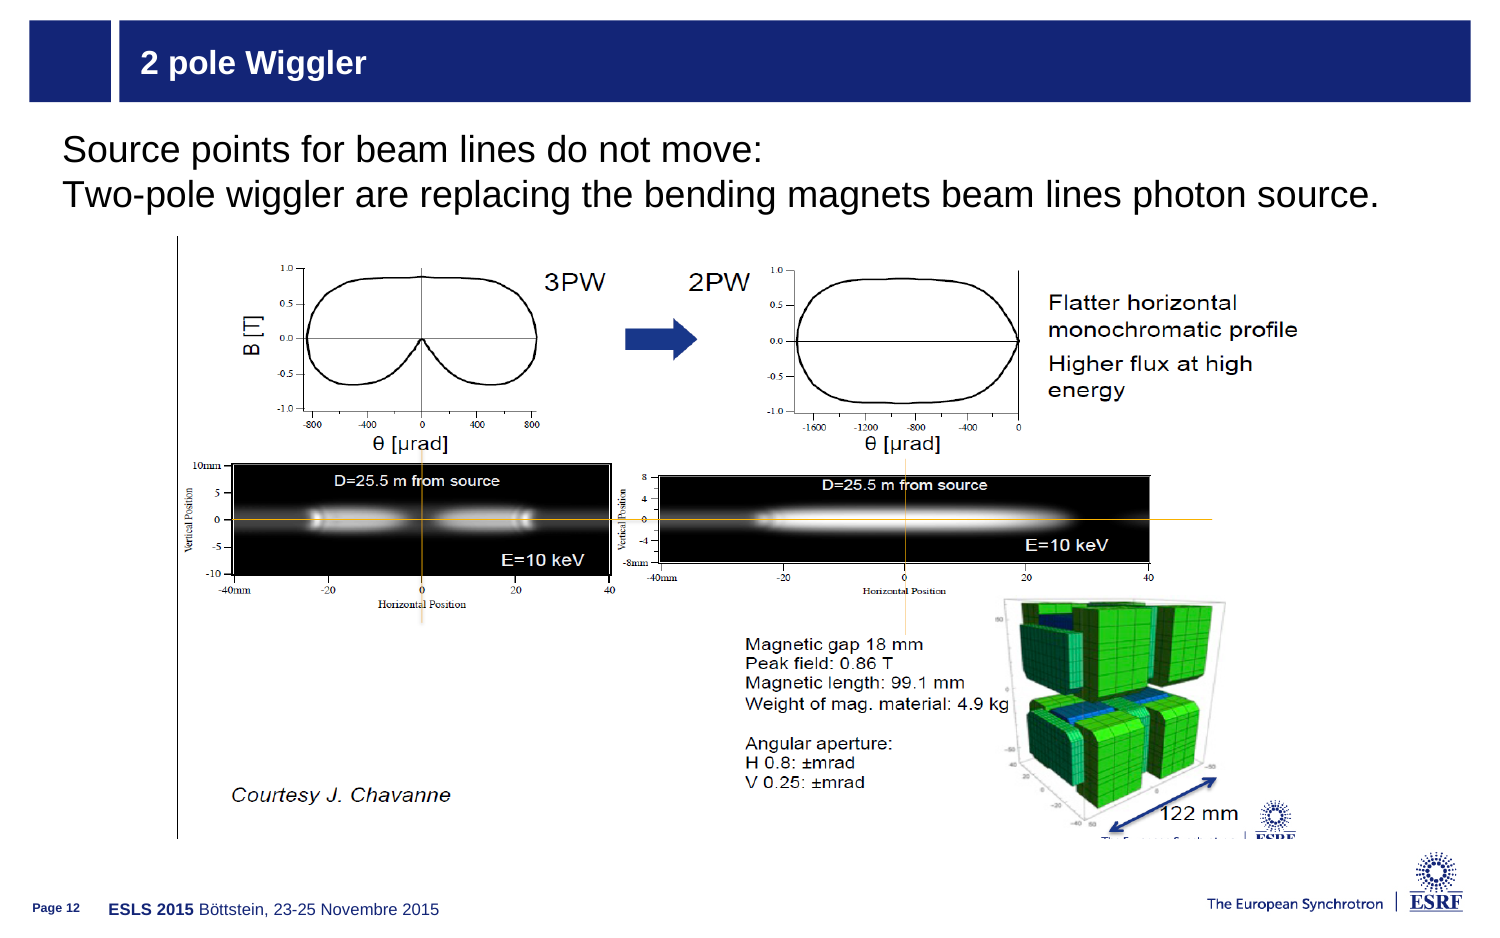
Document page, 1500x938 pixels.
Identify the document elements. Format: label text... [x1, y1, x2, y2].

title 2 pole Wiggler [119, 20, 1471, 103]
picture [177, 236, 1500, 938]
text_box Page <numéro> [32, 886, 101, 916]
text_box ESLS 2015 Böttstein, 23-25 Novembre 2015 [108, 889, 1113, 920]
text_box Source points for beam lines do not move: Two-pole wiggler are replacing the bending magnets beam lines photon source. [47, 118, 1405, 223]
